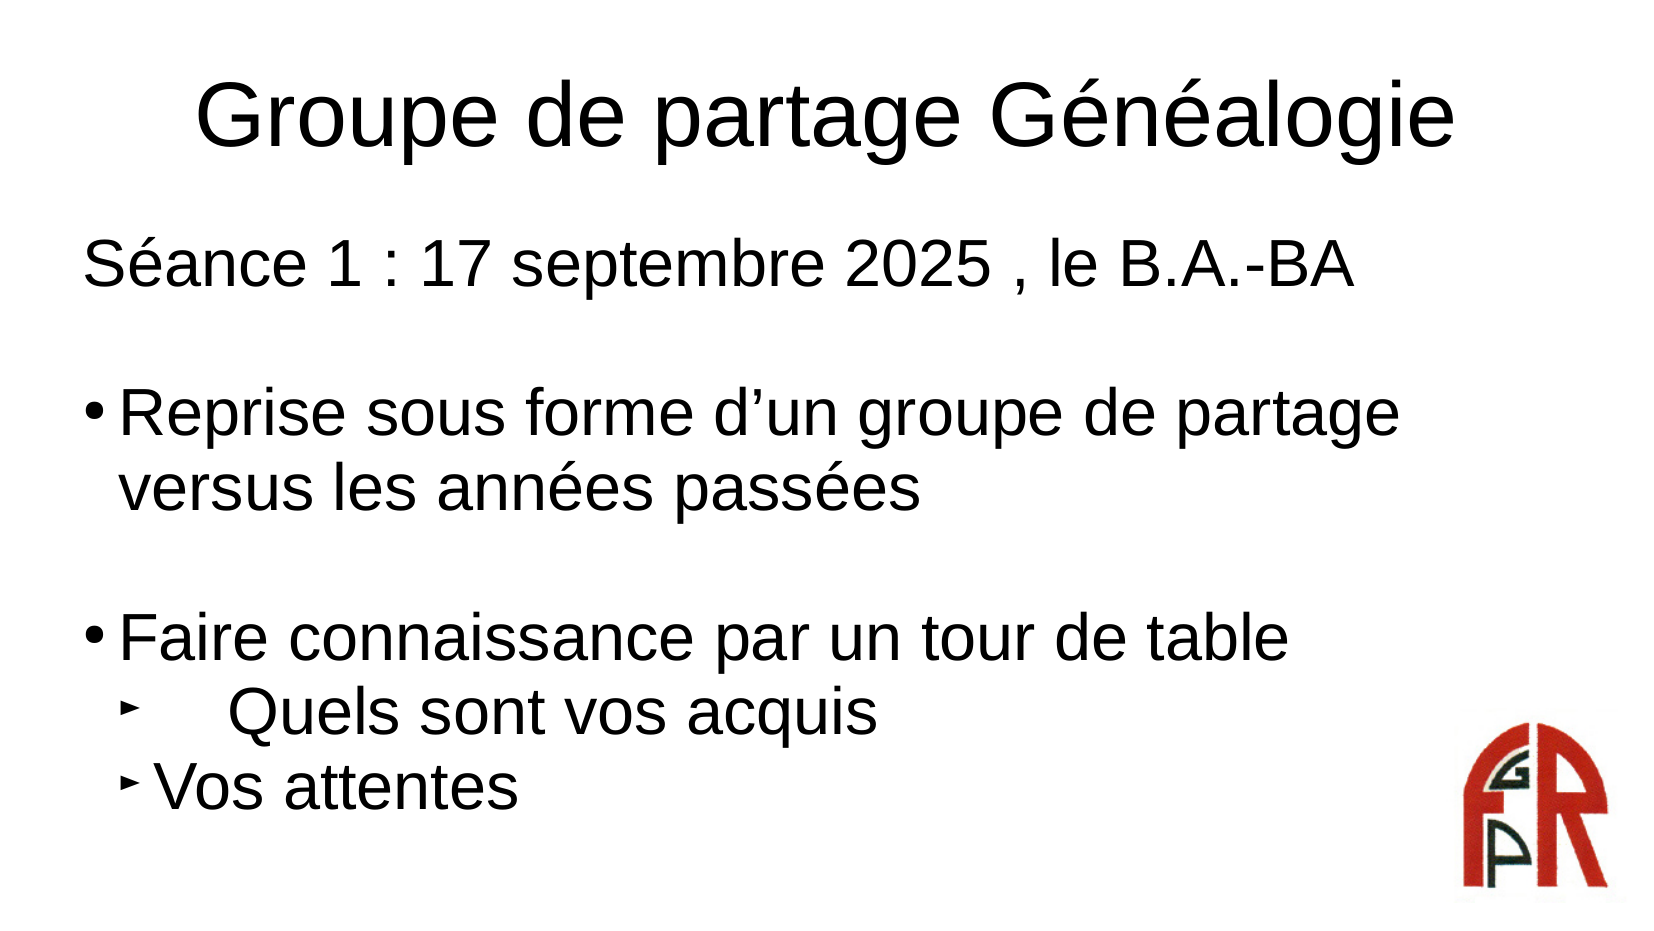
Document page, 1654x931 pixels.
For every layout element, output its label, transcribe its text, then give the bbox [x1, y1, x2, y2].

picture [1446, 708, 1630, 903]
subtitle Séance 1 : 17 septembre 2025 , le B.A.-BA Reprise sous forme d’un groupe de partage versus les années passées Faire connaissance par un tour de table Quels sont vos acquis Vos attentes [82, 150, 1571, 824]
title Groupe de partage Généalogie [82, 37, 1571, 150]
